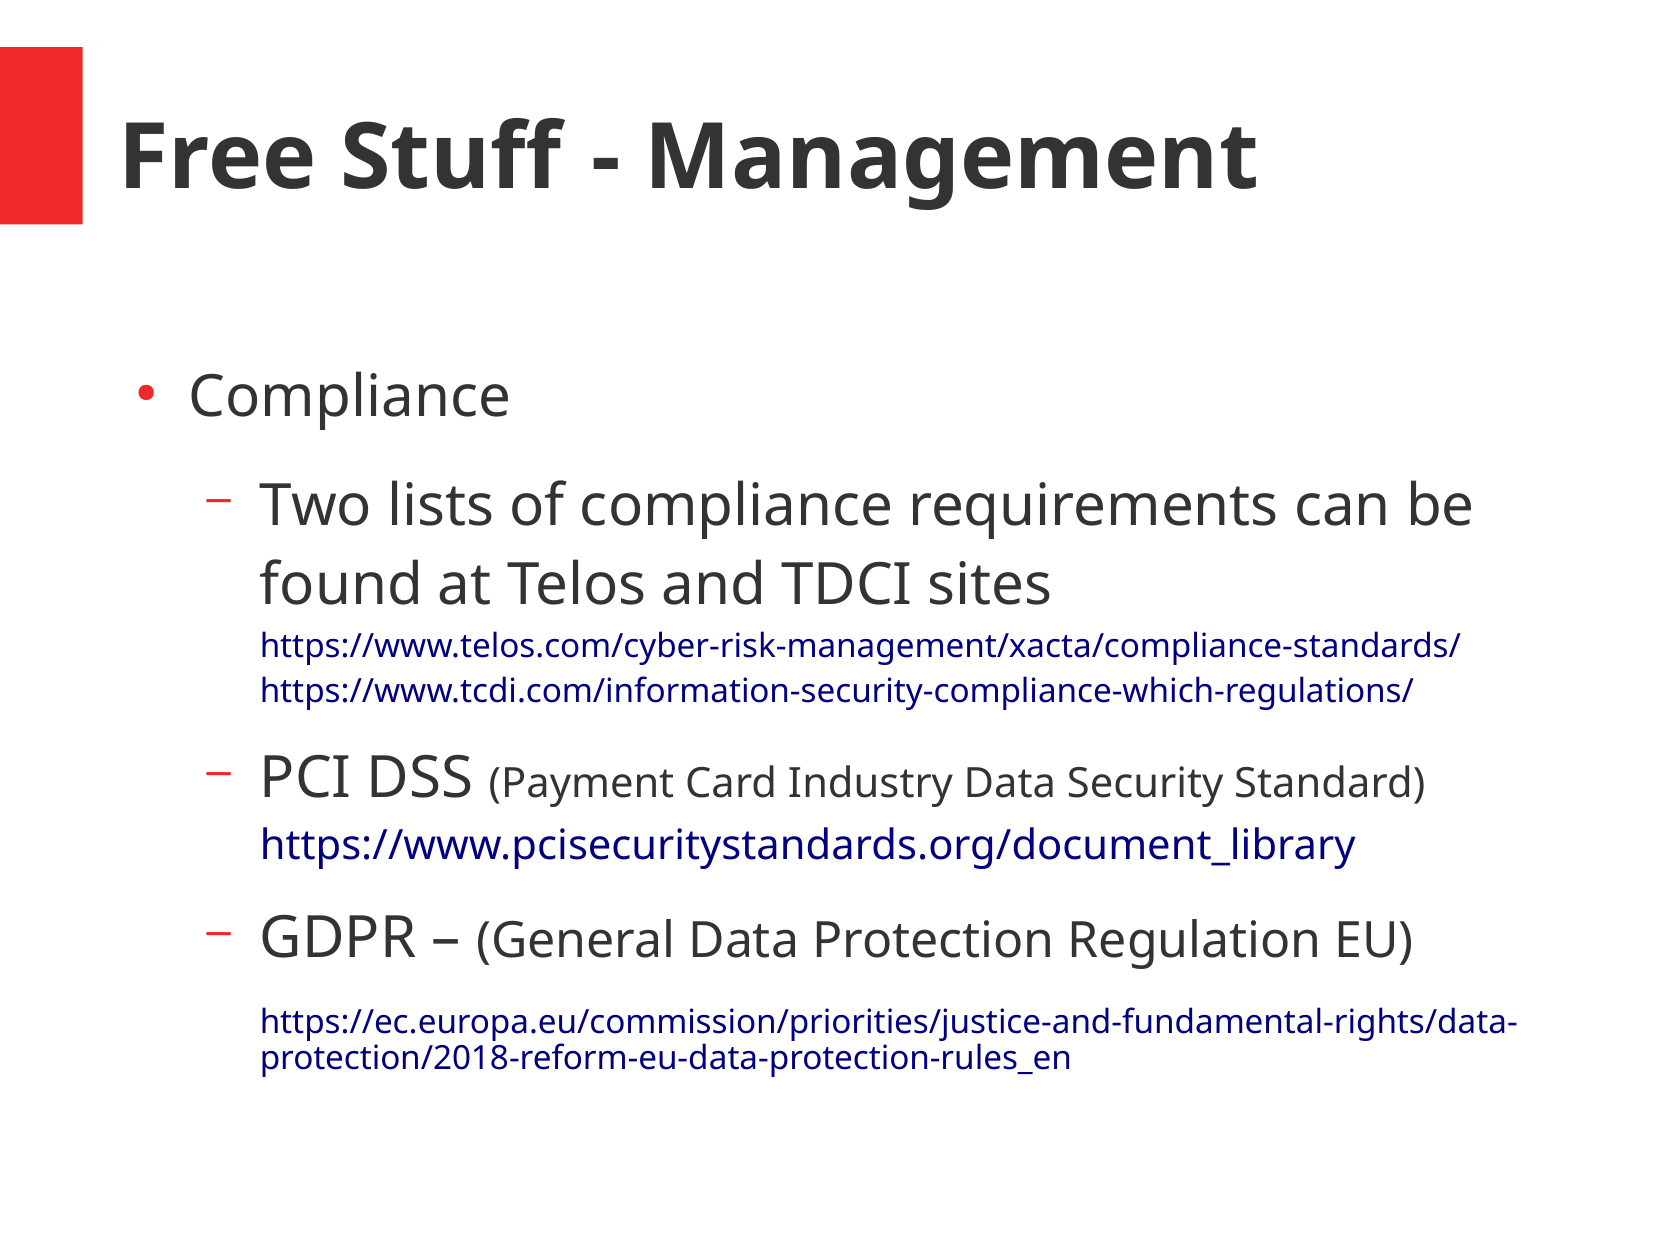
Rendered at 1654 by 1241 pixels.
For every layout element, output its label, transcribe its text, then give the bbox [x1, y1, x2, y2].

list Compliance Two lists of compliance requirements can be found at Telos and TDCI sites https://www.telos.com/cyber-risk-management/xacta/compliance-standards/ https://www.tcdi.com/information-security-compliance-which-regulations/ PCI DSS (Payment Card Industry Data Security Standard) https://www.pcisecuritystandards.org/document_library GDPR – (General Data Protection Regulation EU) https://ec.europa.eu/commission/priorities/justice-and-fundamental-rights/data-protection/2018-reform-eu-data-protection-rules_en [118, 354, 1536, 1074]
title Free Stuff - Management [118, 27, 1571, 278]
